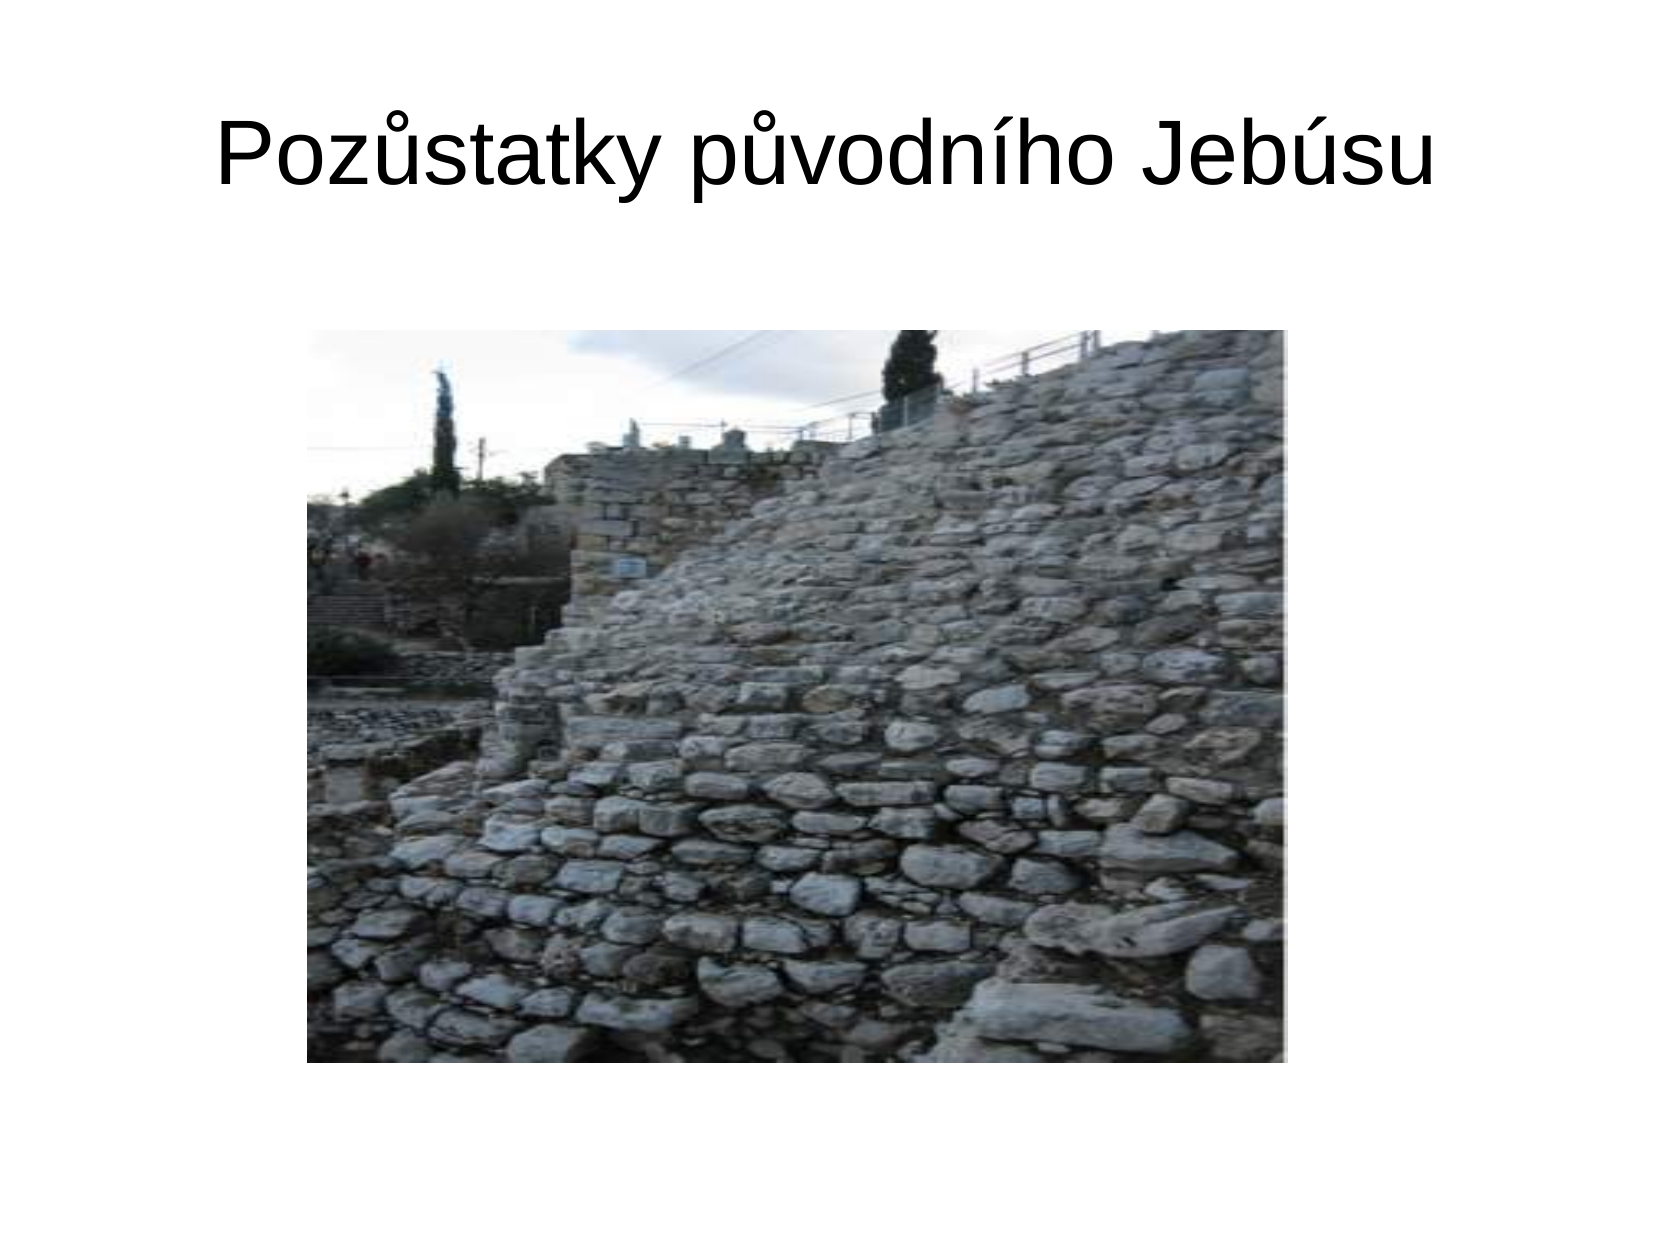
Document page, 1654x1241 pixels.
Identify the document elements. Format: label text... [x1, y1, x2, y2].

picture [307, 330, 1288, 1063]
title Pozůstatky původního Jebúsu [82, 49, 1571, 257]
